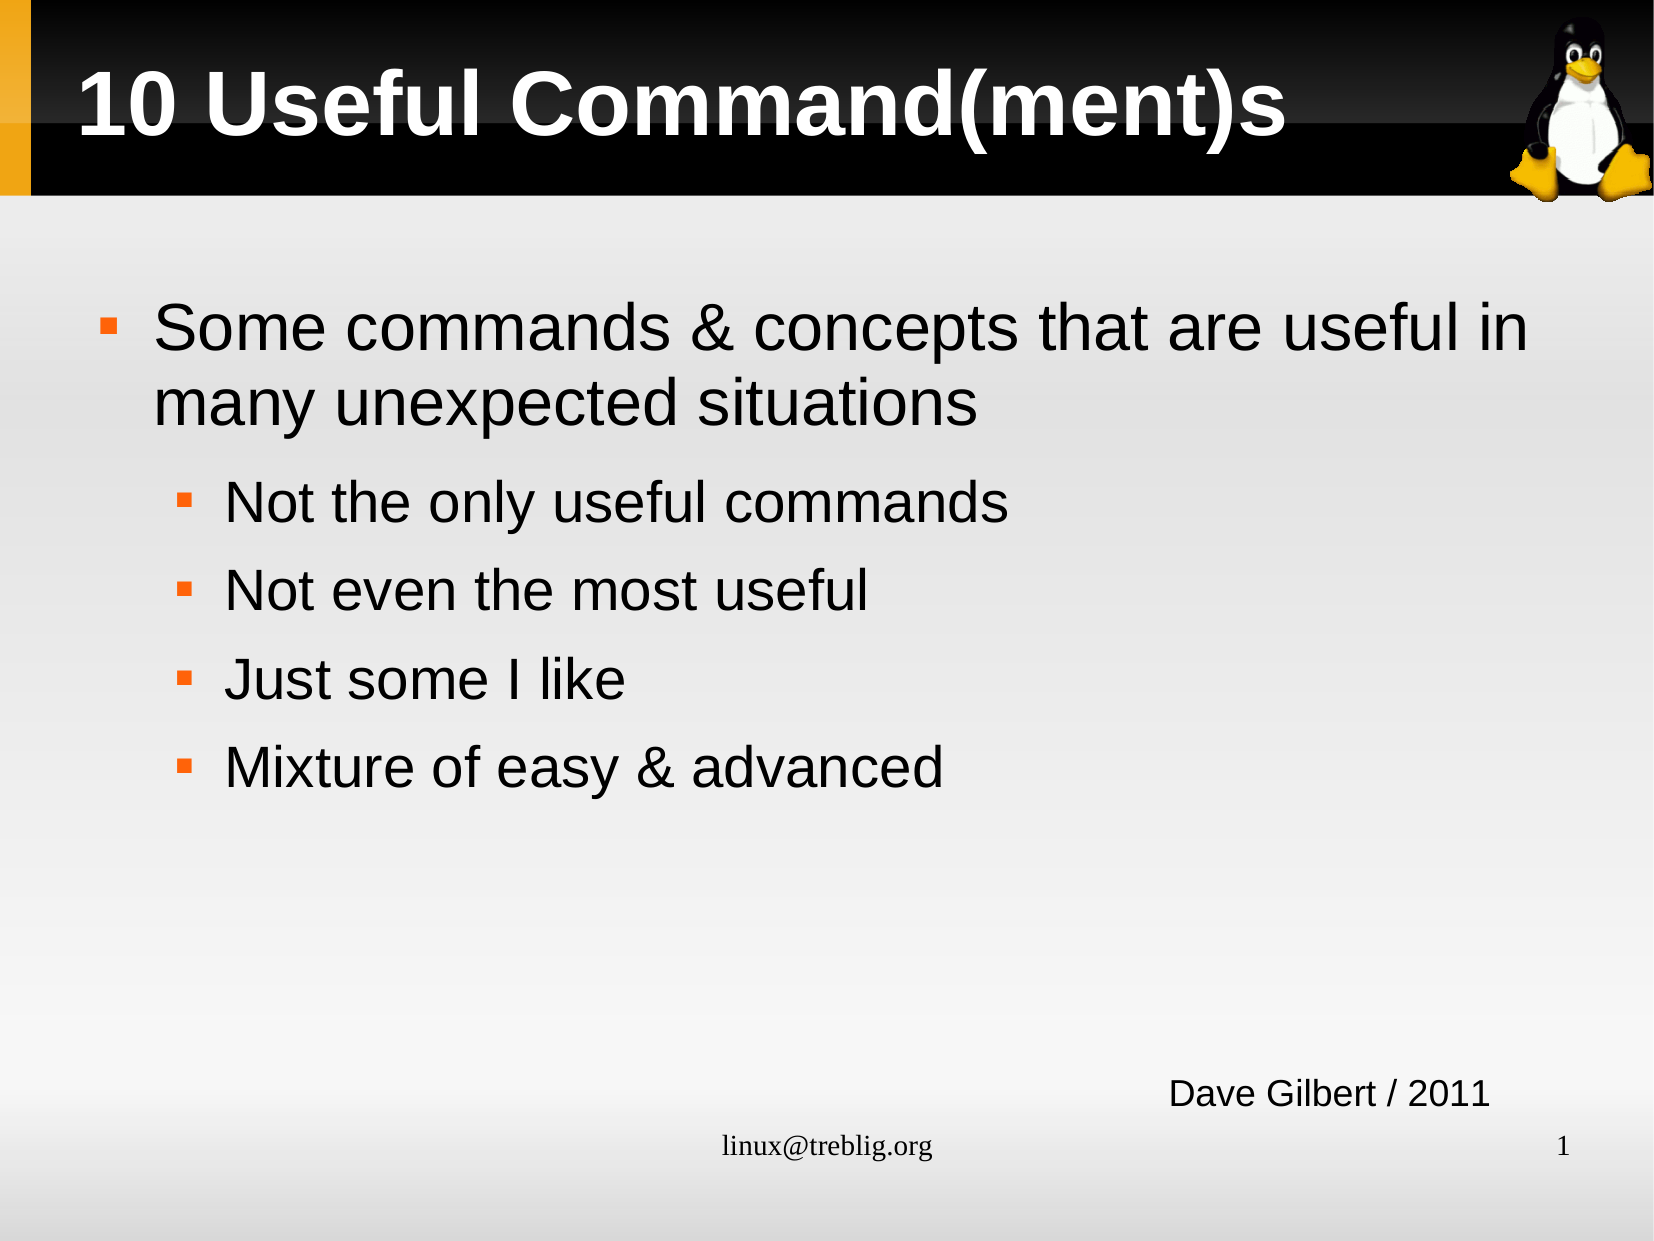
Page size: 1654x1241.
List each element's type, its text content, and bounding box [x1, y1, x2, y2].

text_box Dave Gilbert / 2011 [1153, 1065, 1506, 1123]
list Some commands & concepts that are useful in many unexpected situations Not the only useful commands Not even the most useful Just some I like Mixture of easy & advanced [82, 290, 1571, 1109]
picture [0, 0, 1654, 1241]
title 10 Useful Command(ment)s [76, 0, 1565, 208]
